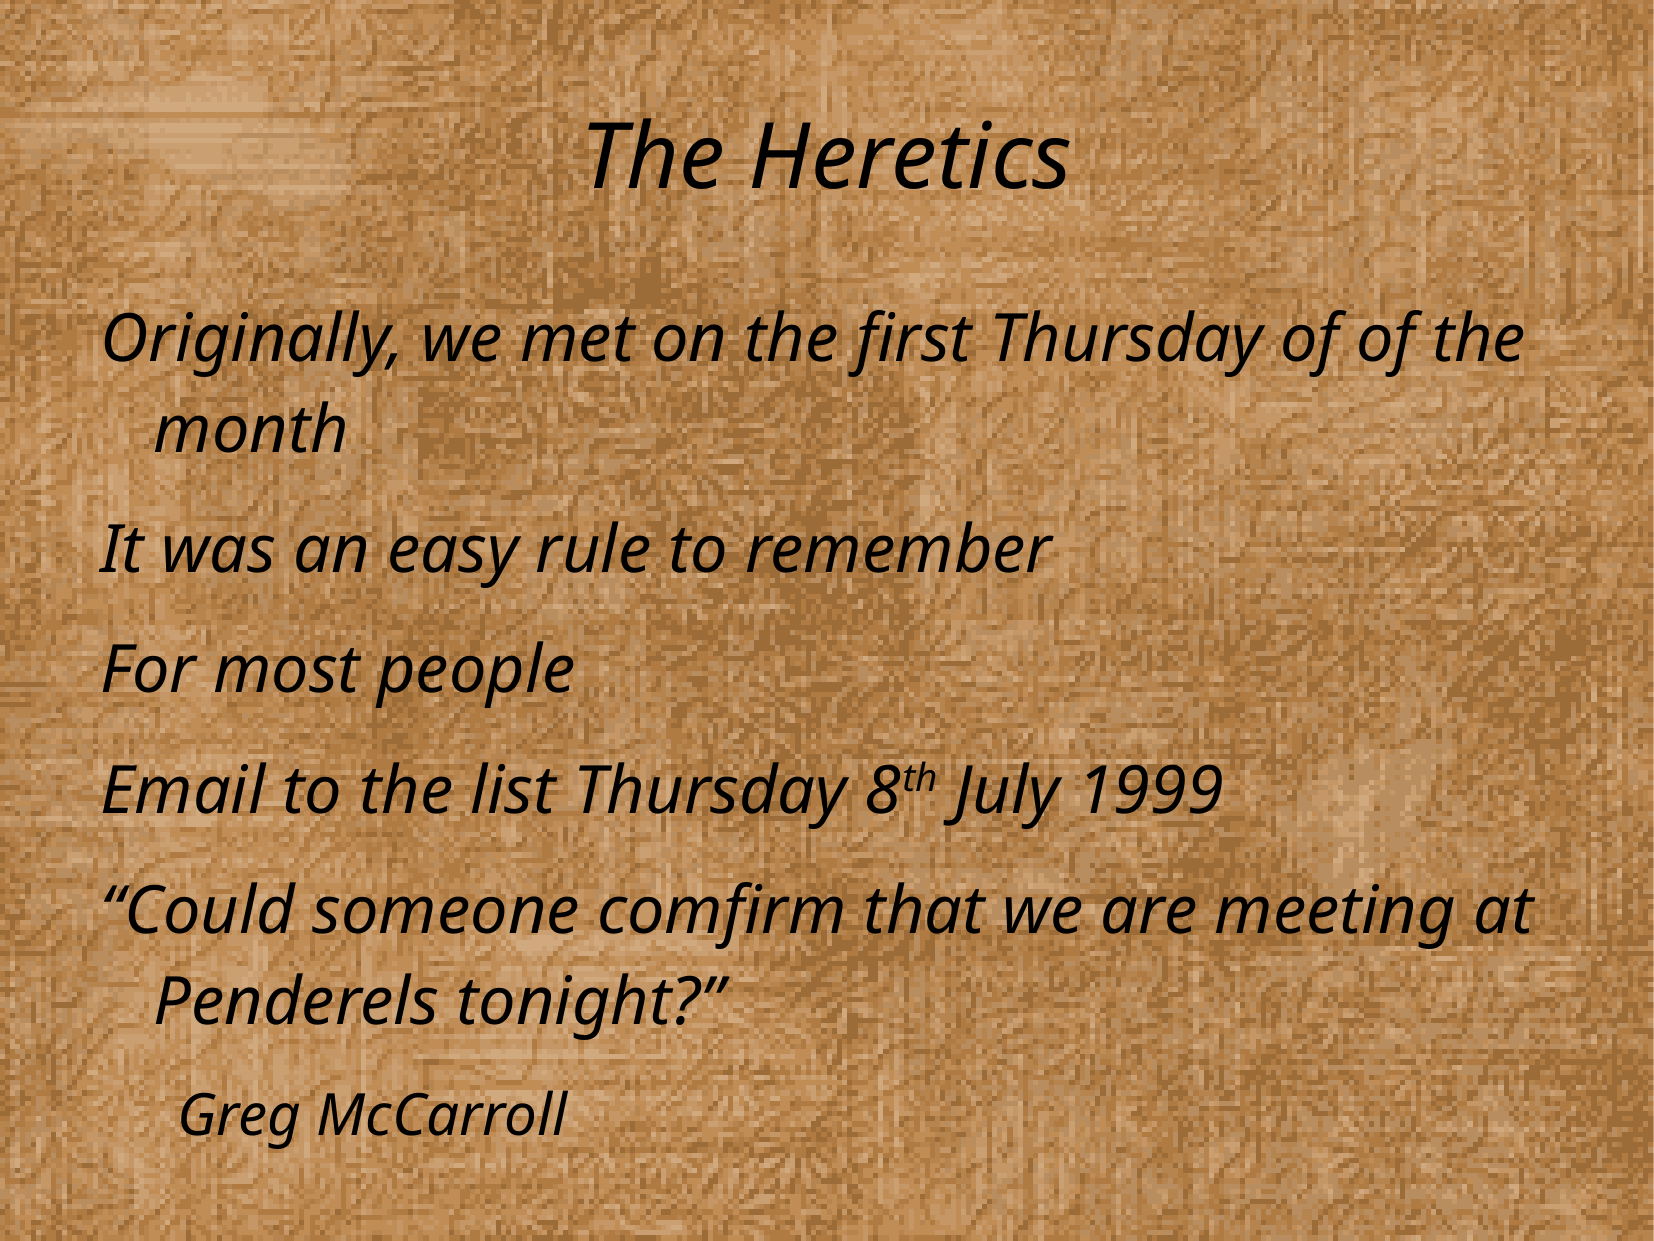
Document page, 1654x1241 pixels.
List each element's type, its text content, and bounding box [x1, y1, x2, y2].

title The Heretics [82, 56, 1571, 250]
list Originally, we met on the first Thursday of of the month It was an easy rule to remember For most people Email to the list Thursday 8th July 1999 “Could someone comfirm that we are meeting at Penderels tonight?” Greg McCarroll [82, 290, 1571, 1094]
picture [0, 0, 1654, 1241]
